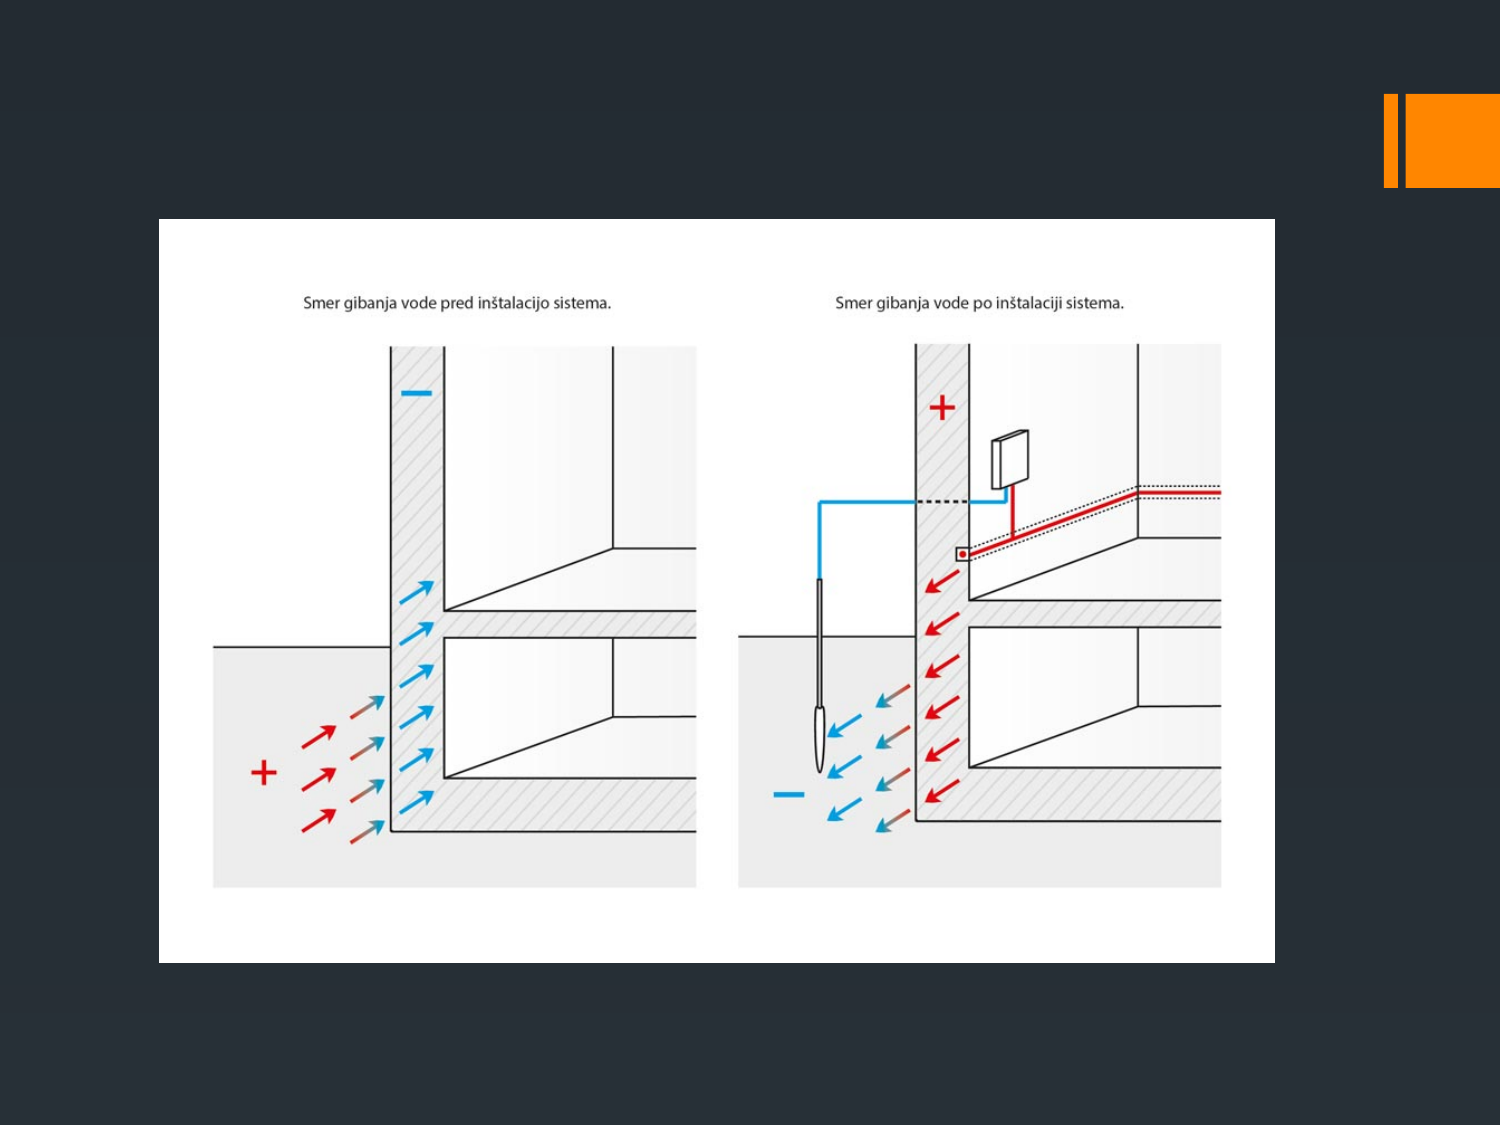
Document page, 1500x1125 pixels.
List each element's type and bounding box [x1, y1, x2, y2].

picture [159, 219, 1275, 963]
